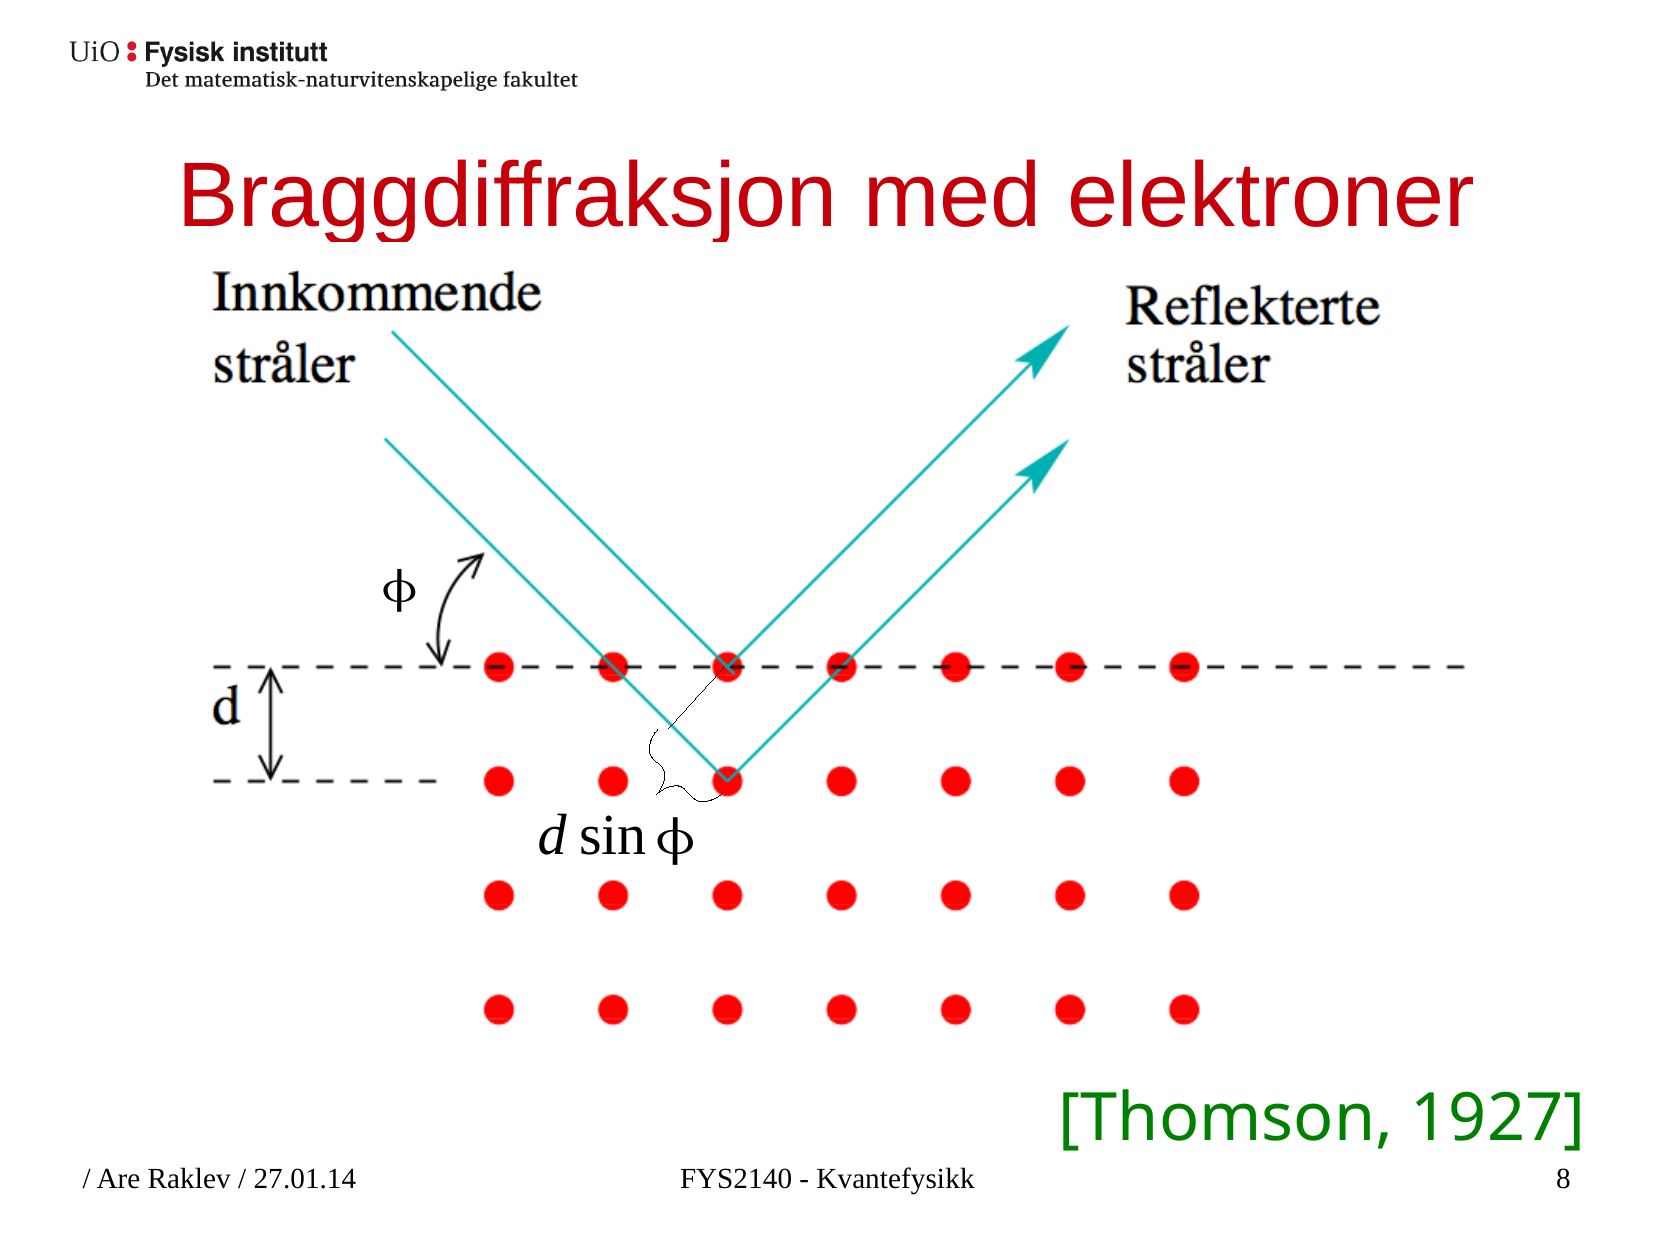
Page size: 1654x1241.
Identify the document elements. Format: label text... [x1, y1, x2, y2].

title Braggdiffraksjon med elektroner [82, 90, 1571, 298]
chart [529, 800, 703, 873]
chart [374, 554, 424, 619]
picture [186, 242, 1501, 1101]
picture [68, 37, 581, 93]
text_box [357, 551, 430, 625]
text_box [Thomson, 1927] [1020, 1061, 1575, 1151]
